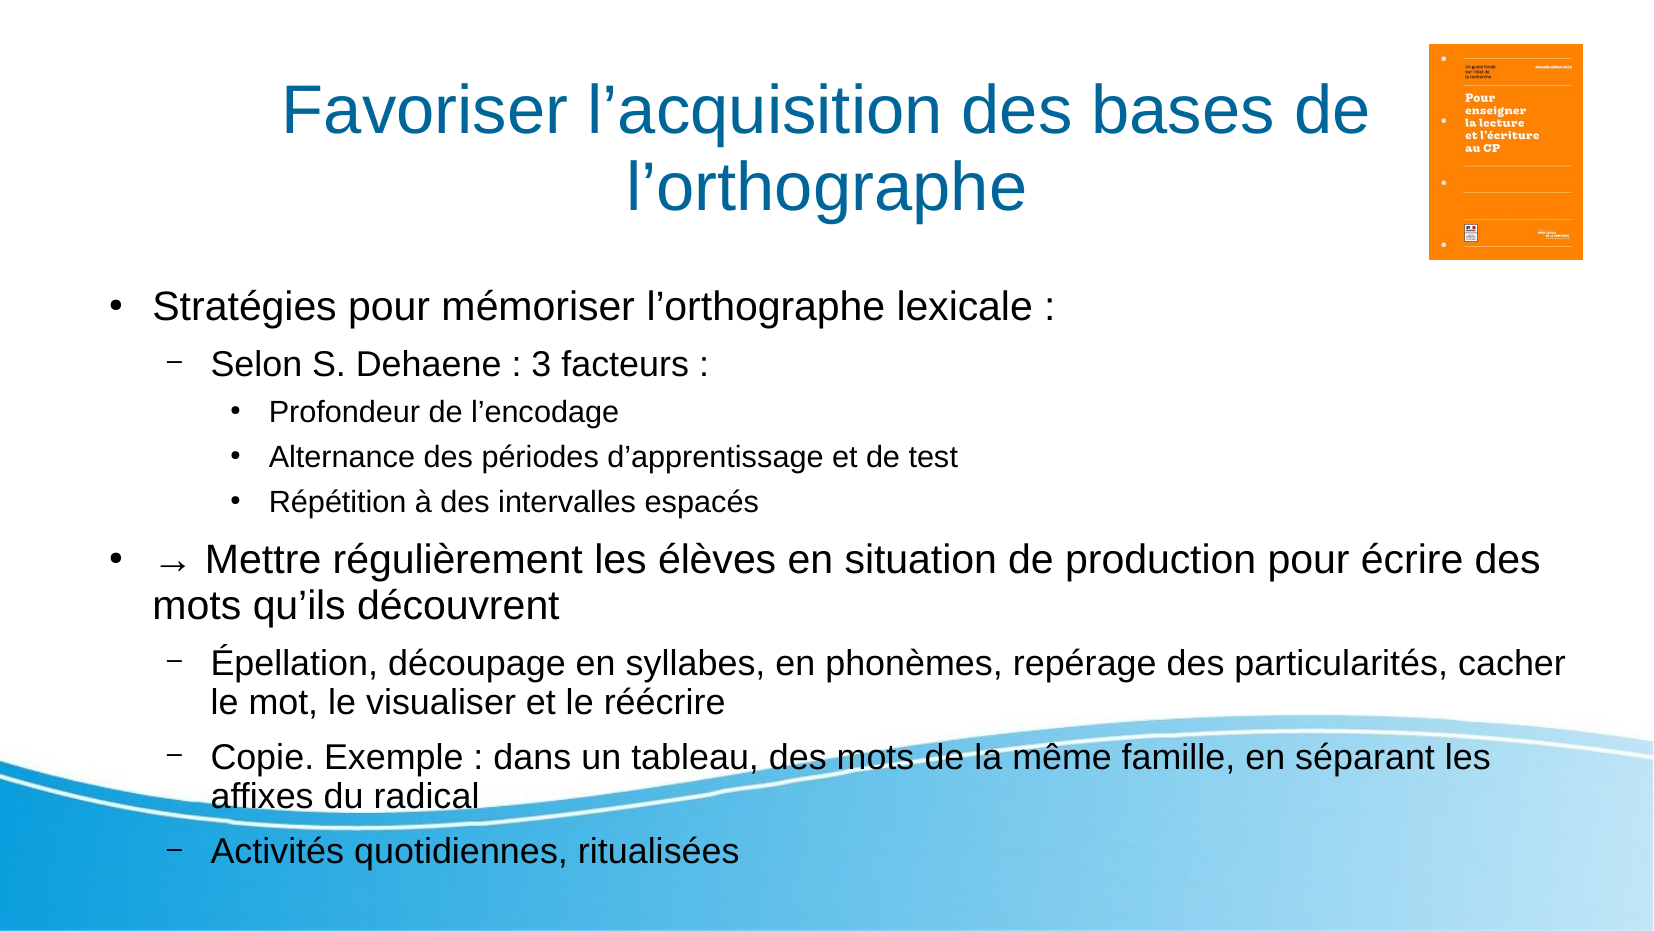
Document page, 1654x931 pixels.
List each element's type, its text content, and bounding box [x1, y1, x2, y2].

title Favoriser l’acquisition des bases de l’orthographe [82, 70, 1429, 227]
list Stratégies pour mémoriser l’orthographe lexicale : Selon S. Dehaene : 3 facteurs : Profondeur de l’encodage Alternance des périodes d’apprentissage et de test Répétition à des intervalles espacés → Mettre régulièrement les élèves en situation de production pour écrire des mots qu’ils découvrent Épellation, découpage en syllabes, en phonèmes, repérage des particularités, cacher le mot, le visualiser et le réécrire Copie. Exemple : dans un tableau, des mots de la même famille, en séparant les affixes du radical Activités quotidiennes, ritualisées [94, 283, 1583, 875]
picture [1429, 44, 1583, 260]
picture [0, 714, 1654, 931]
